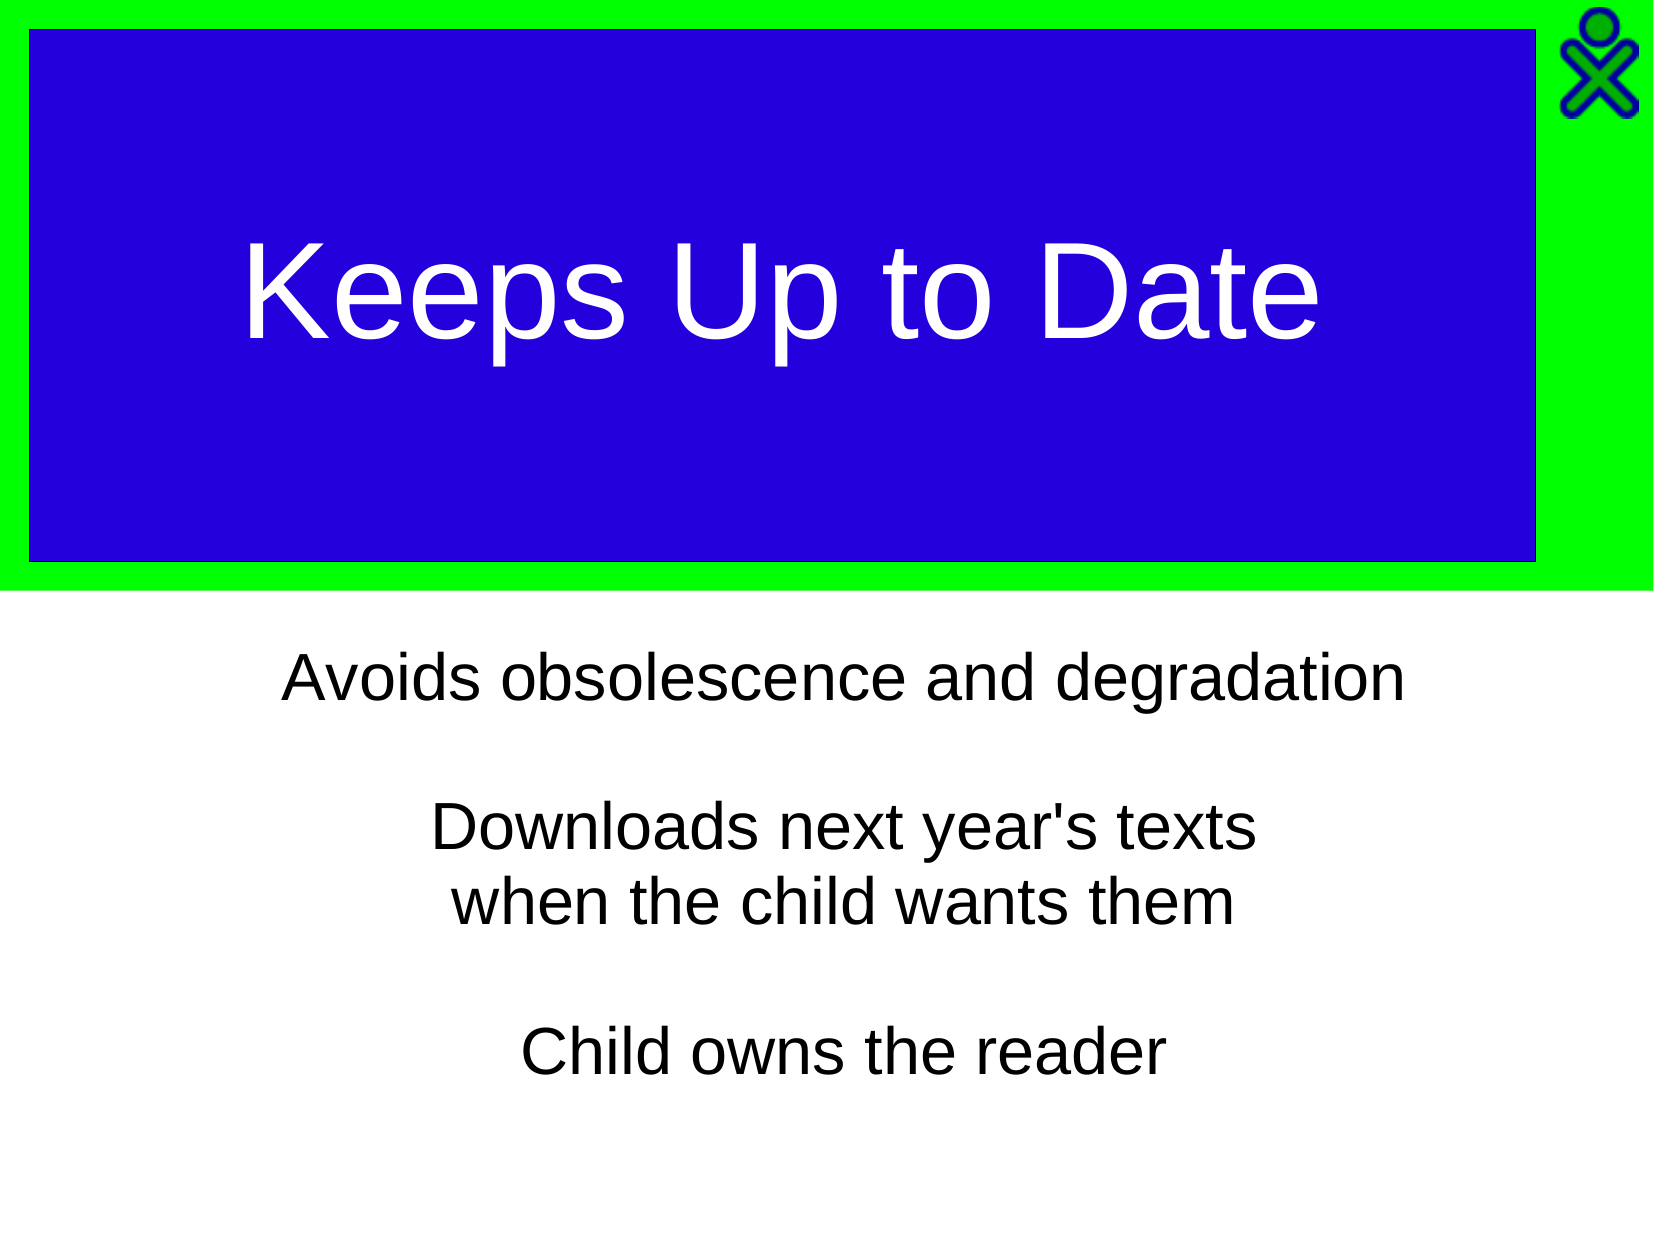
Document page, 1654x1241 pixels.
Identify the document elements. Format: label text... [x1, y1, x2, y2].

title Keeps Up to Date [59, 56, 1506, 525]
subtitle Avoids obsolescence and degradation Downloads next year's texts when the child wants them Child owns the reader [82, 627, 1571, 1102]
picture [1559, 7, 1639, 119]
